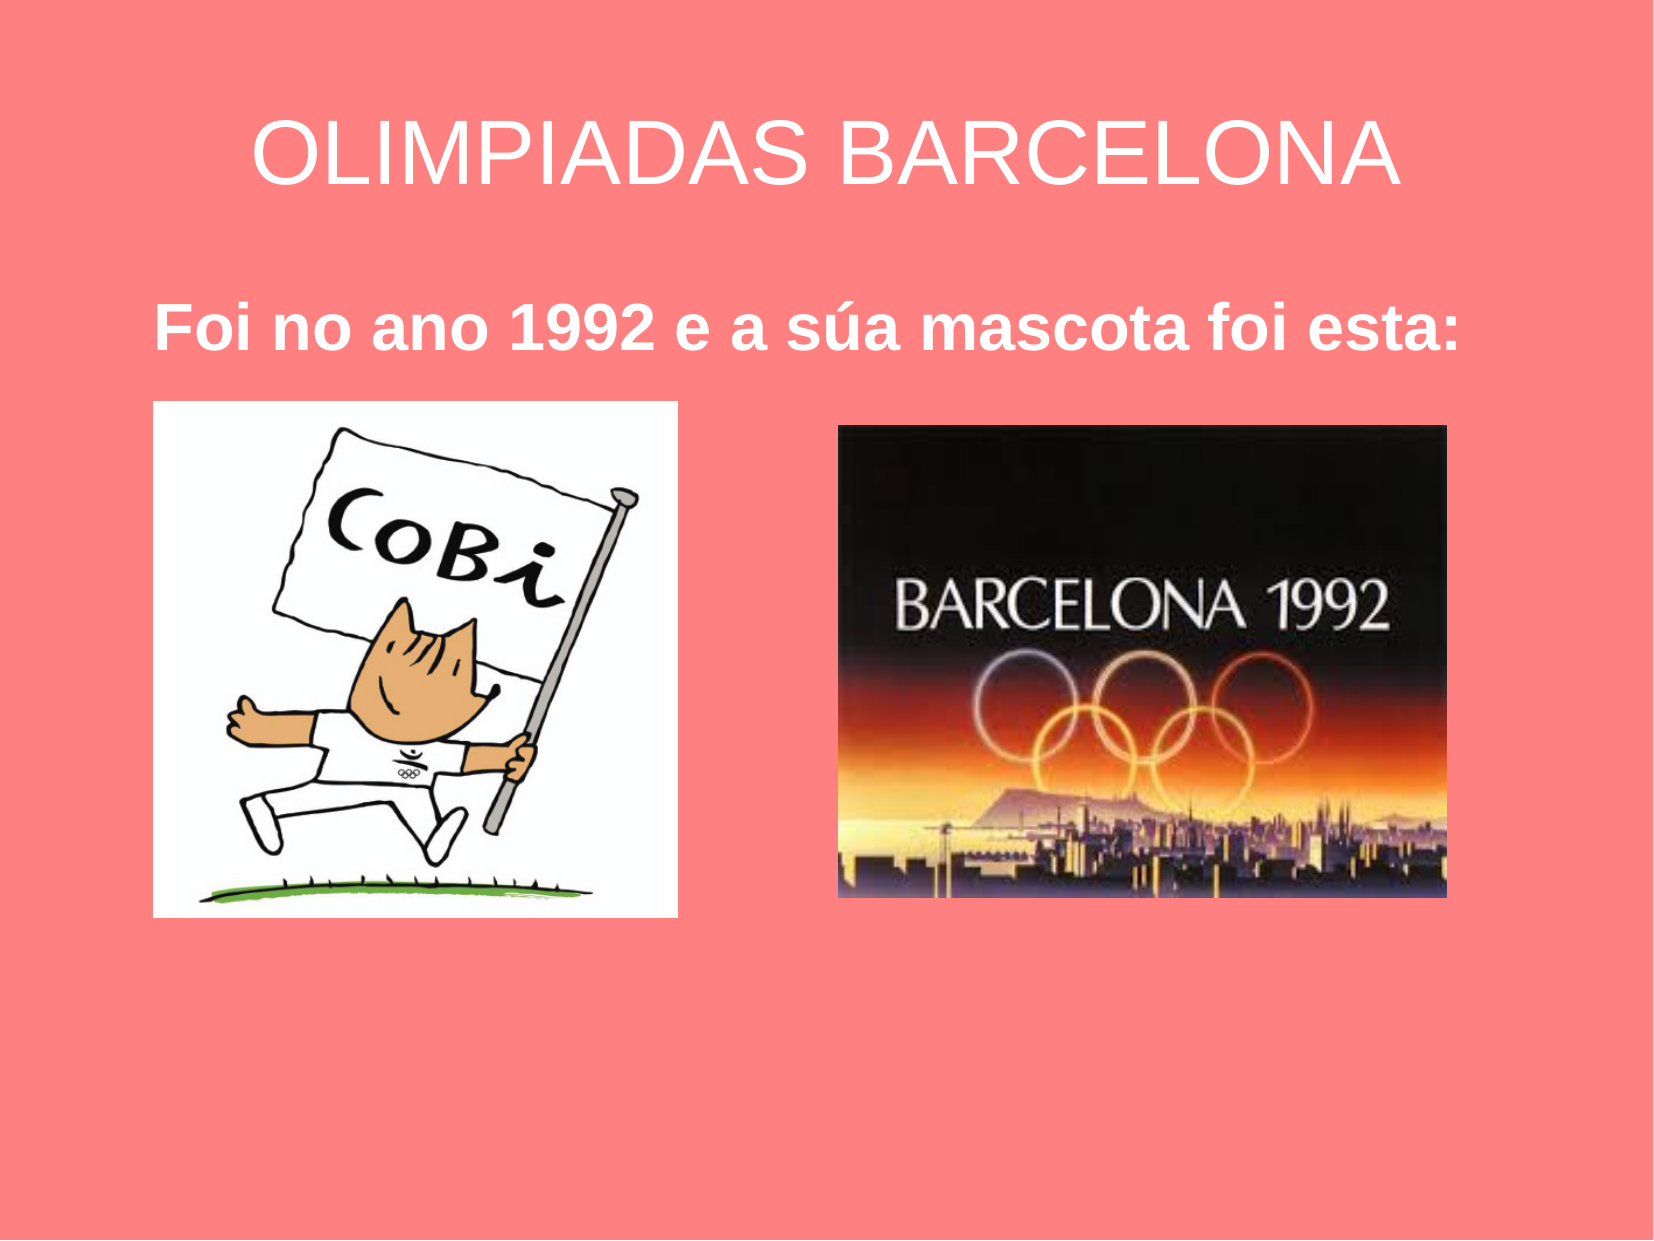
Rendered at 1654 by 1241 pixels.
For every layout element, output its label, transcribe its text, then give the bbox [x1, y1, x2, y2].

list Foi no ano 1992 e a súa mascota foi esta: [82, 290, 1571, 1010]
title OLIMPIADAS BARCELONA [82, 49, 1571, 257]
picture [838, 425, 1447, 898]
picture [153, 401, 678, 918]
